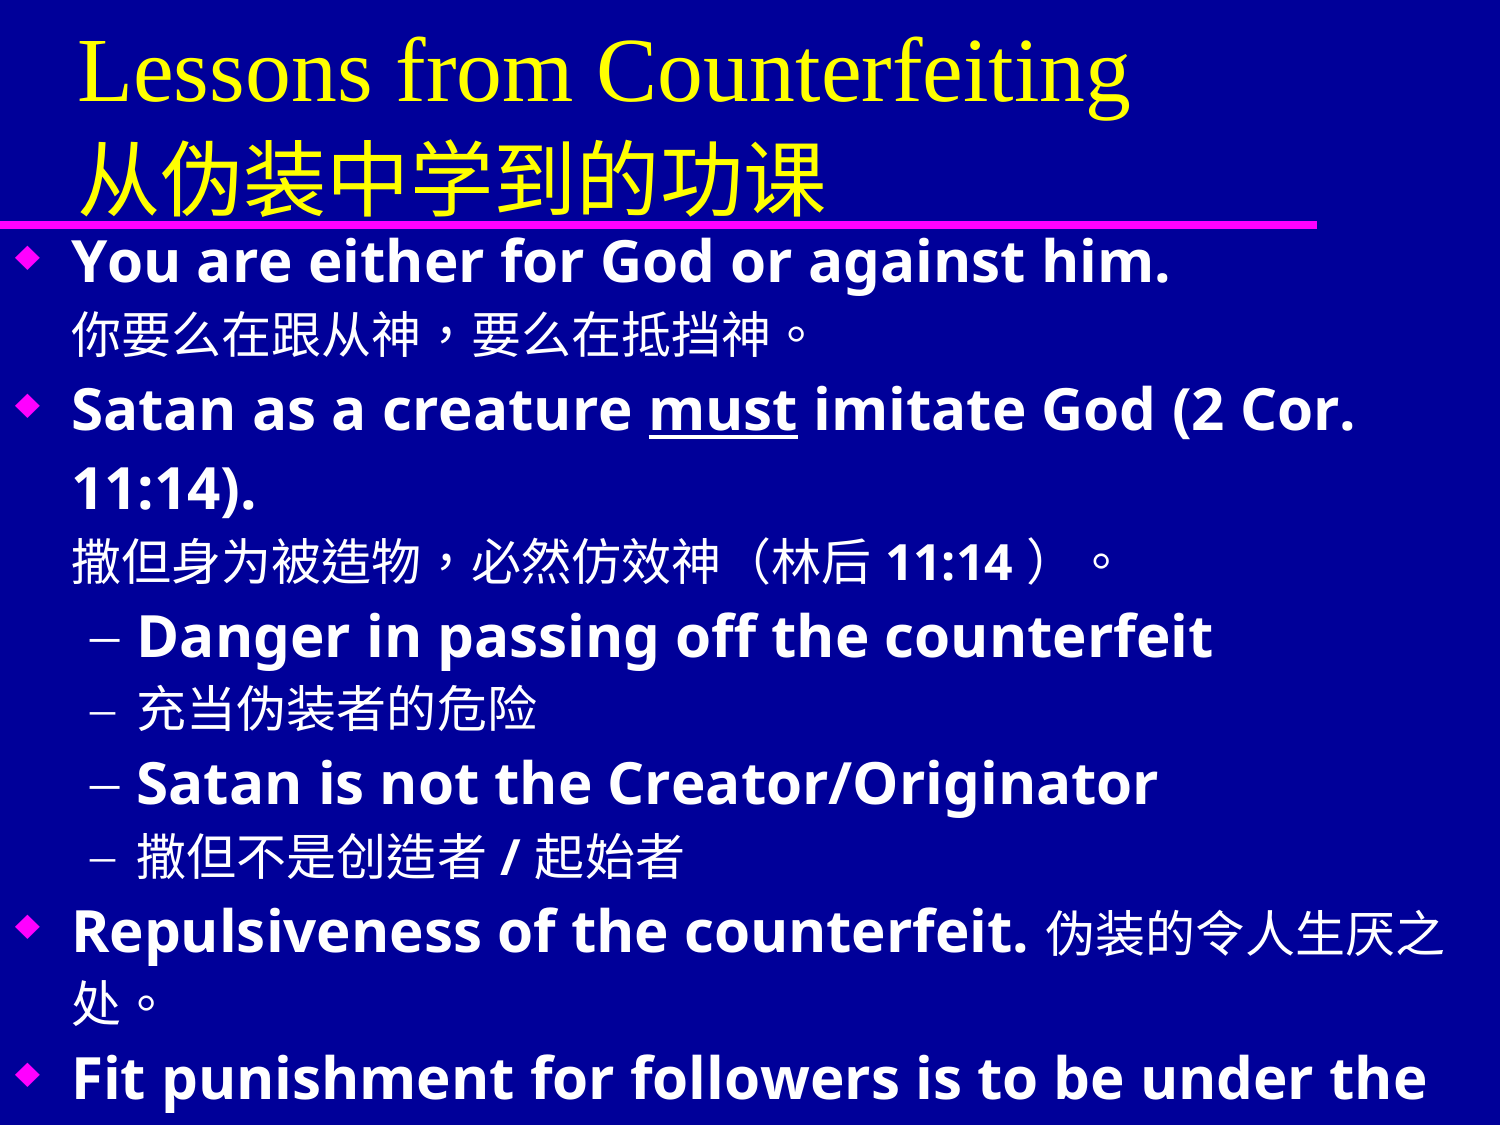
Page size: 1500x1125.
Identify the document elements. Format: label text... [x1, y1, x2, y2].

title Lessons from Counterfeiting 从伪装中学到的功课 [62, 0, 1338, 213]
list You are either for God or against him. 你要么在跟从神，要么在抵挡神。 Satan as a creature must imitate God (2 Cor. 11:14). 撒但身为被造物，必然仿效神（林后11:14）。 Danger in passing off the counterfeit 充当伪装者的危险 Satan is not the Creator/Originator 撒但不是创造者/起始者 Repulsiveness of the counterfeit.伪装的令人生厌之处。 Fit punishment for followers is to be under the Beast. 追随者当受的惩罚是被兽辖制。 God controls Satan and all history,神掌管撒但和全部历史 Job 1-2; Ps. 76:10; Rom. 8:28.伯1-2；诗76:10；罗8:28。 [0, 213, 1500, 1125]
